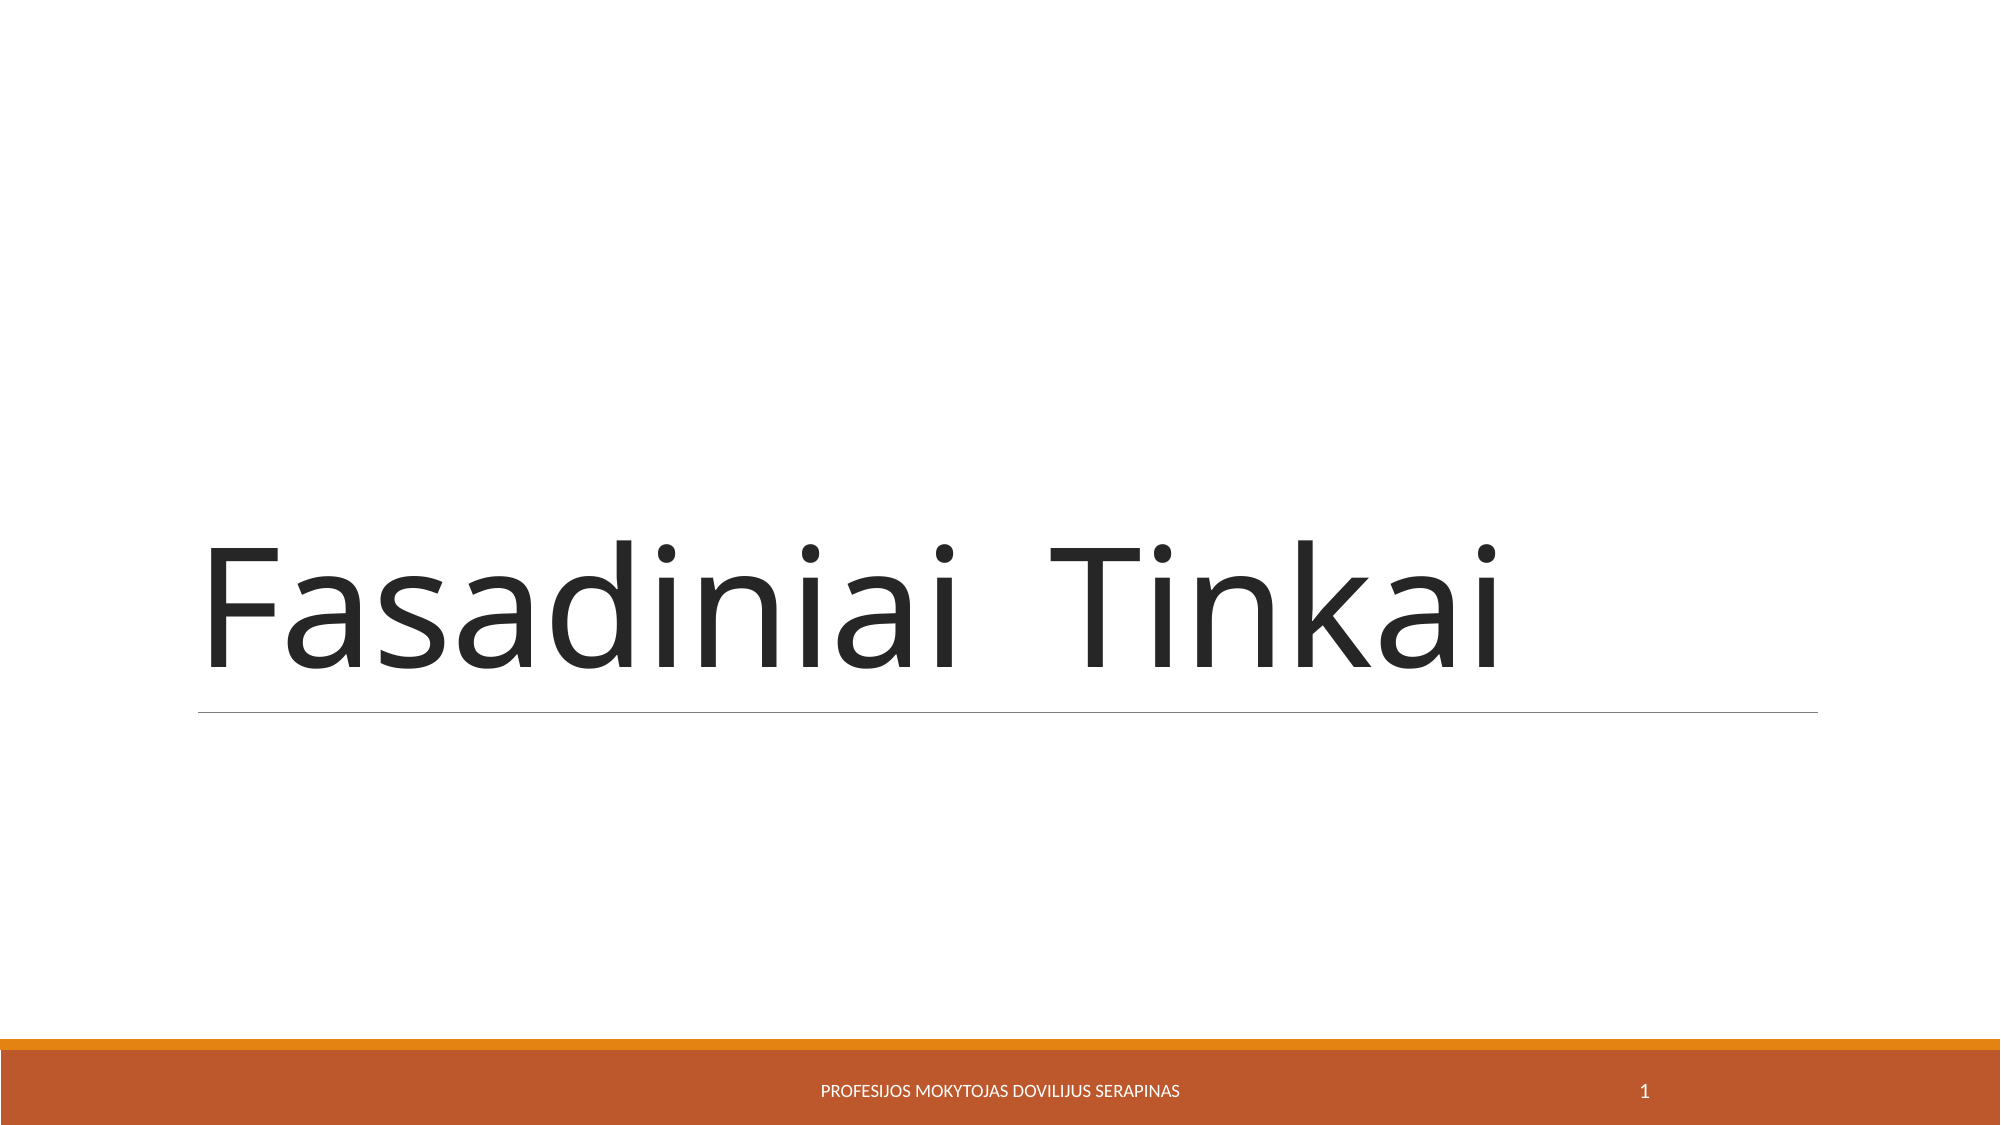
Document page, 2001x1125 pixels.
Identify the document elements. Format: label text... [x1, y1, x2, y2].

text_box [1624, 1059, 1840, 1120]
title Fasadiniai Tinkai [180, 124, 1831, 710]
text_box Profesijos Mokytojas Dovilijus Serapinas [604, 1059, 1396, 1120]
